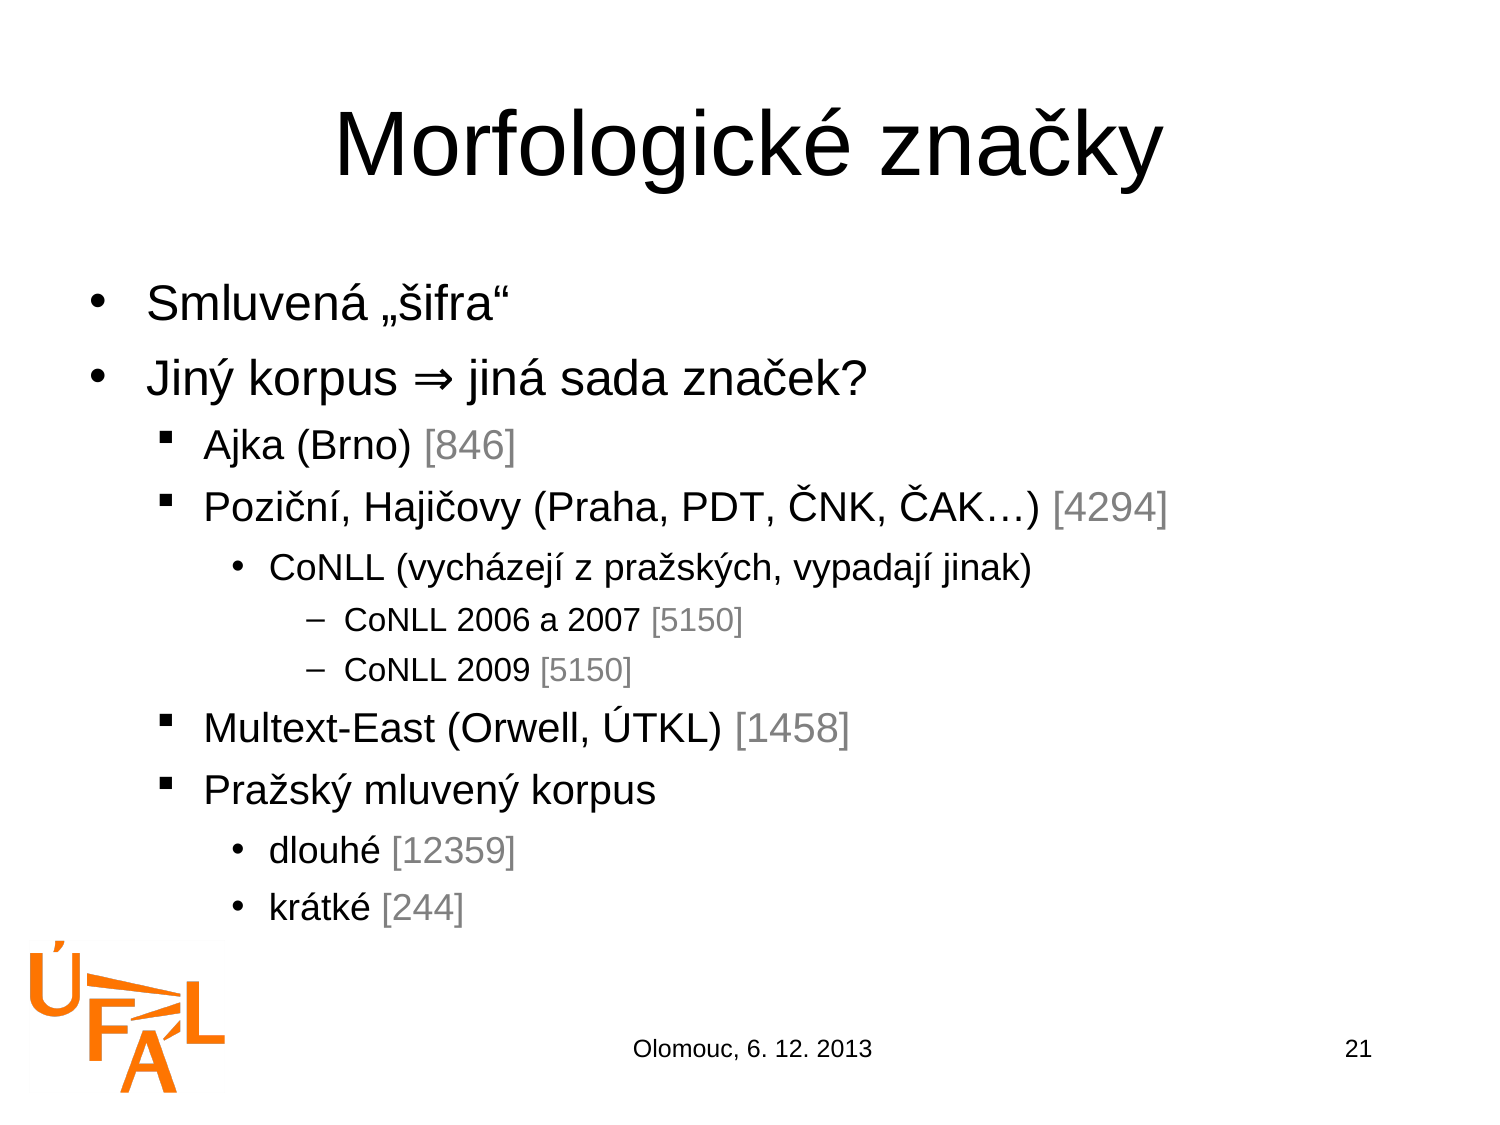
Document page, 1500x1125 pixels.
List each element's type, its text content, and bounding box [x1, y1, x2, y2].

picture [29, 940, 225, 1093]
title Morfologické značky [75, 14, 1426, 262]
list Smluvená „šifra“ Jiný korpus ⇒ jiná sada značek? Ajka (Brno) [846] Poziční, Hajičovy (Praha, PDT, ČNK, ČAK…) [4294] CoNLL (vycházejí z pražských, vypadají jinak) CoNLL 2006 a 2007 [5150] CoNLL 2009 [5150] Multext-East (Orwell, ÚTKL) [1458] Pražský mluvený korpus dlouhé [12359] krátké [244] [75, 262, 1426, 937]
